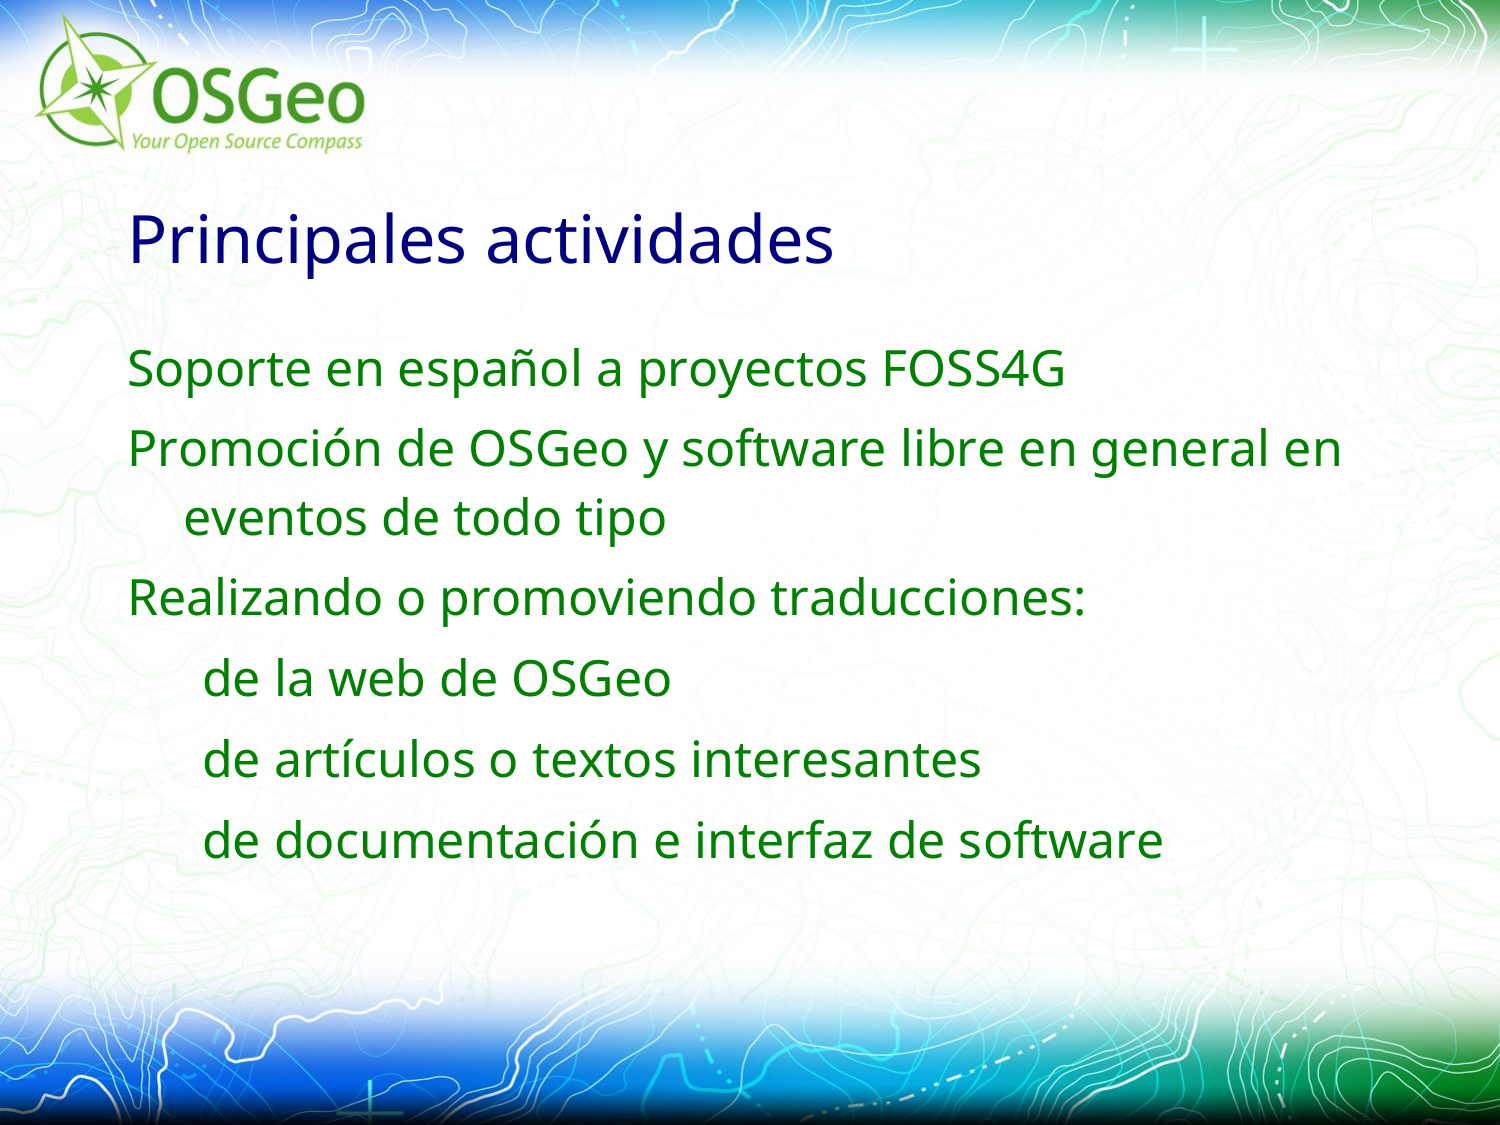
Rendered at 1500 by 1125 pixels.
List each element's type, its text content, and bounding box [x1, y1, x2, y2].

picture [0, 0, 1500, 1125]
title Principales actividades [112, 187, 1388, 288]
list Soporte en español a proyectos FOSS4G Promoción de OSGeo y software libre en general en eventos de todo tipo Realizando o promoviendo traducciones: de la web de OSGeo de artículos o textos interesantes de documentación e interfaz de software [112, 324, 1388, 1068]
